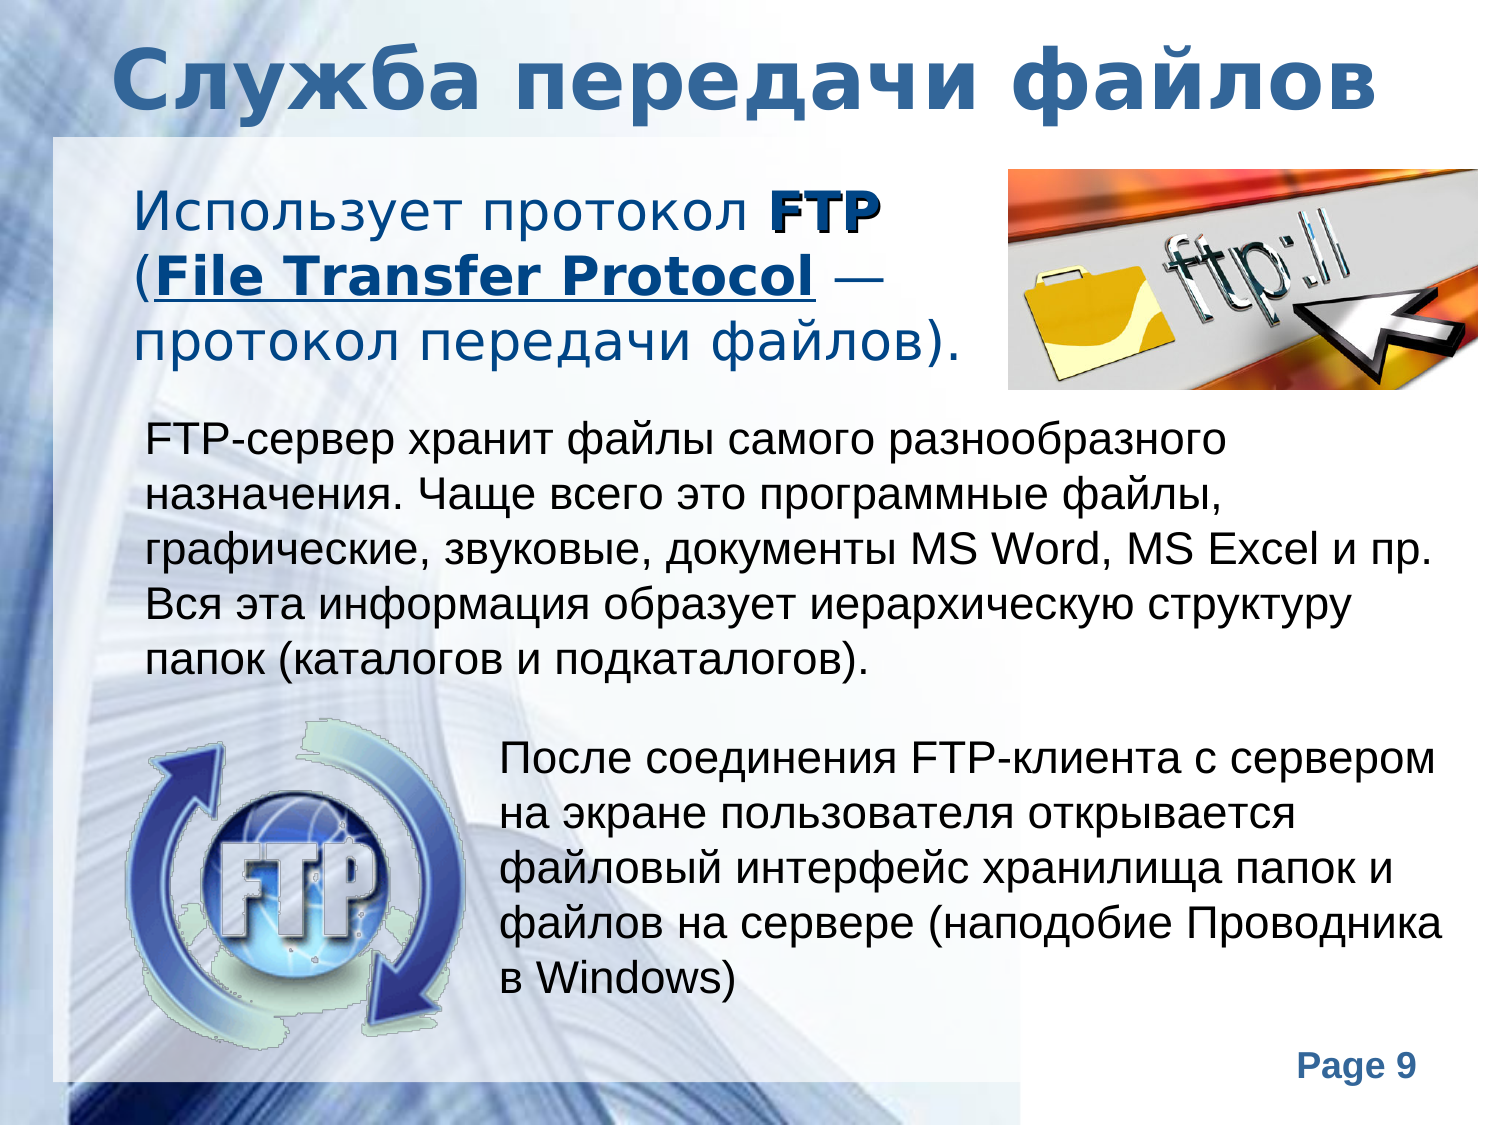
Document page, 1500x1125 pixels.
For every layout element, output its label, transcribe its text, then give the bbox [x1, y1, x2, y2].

text_box Служба передачи файлов [95, 19, 1394, 134]
text_box FTP-сервер хранит файлы самого разнообразного назначения. Чаще всего это программные файлы, графические, звуковые, документы MS Word, MS Excel и пр. Вся эта информация образует иерархическую структуру папок (каталогов и подкаталогов). [129, 401, 1465, 720]
text_box Использует протокол FTP (File Transfer Protocol — протокол передачи файлов). [118, 169, 981, 576]
text_box После соединения FTP-клиента с сервером на экране пользователя открывается файловый интерфейс хранилища папок и файлов на сервере (наподобие Проводника в Windows) [484, 720, 1465, 1083]
picture [0, 0, 1500, 1125]
